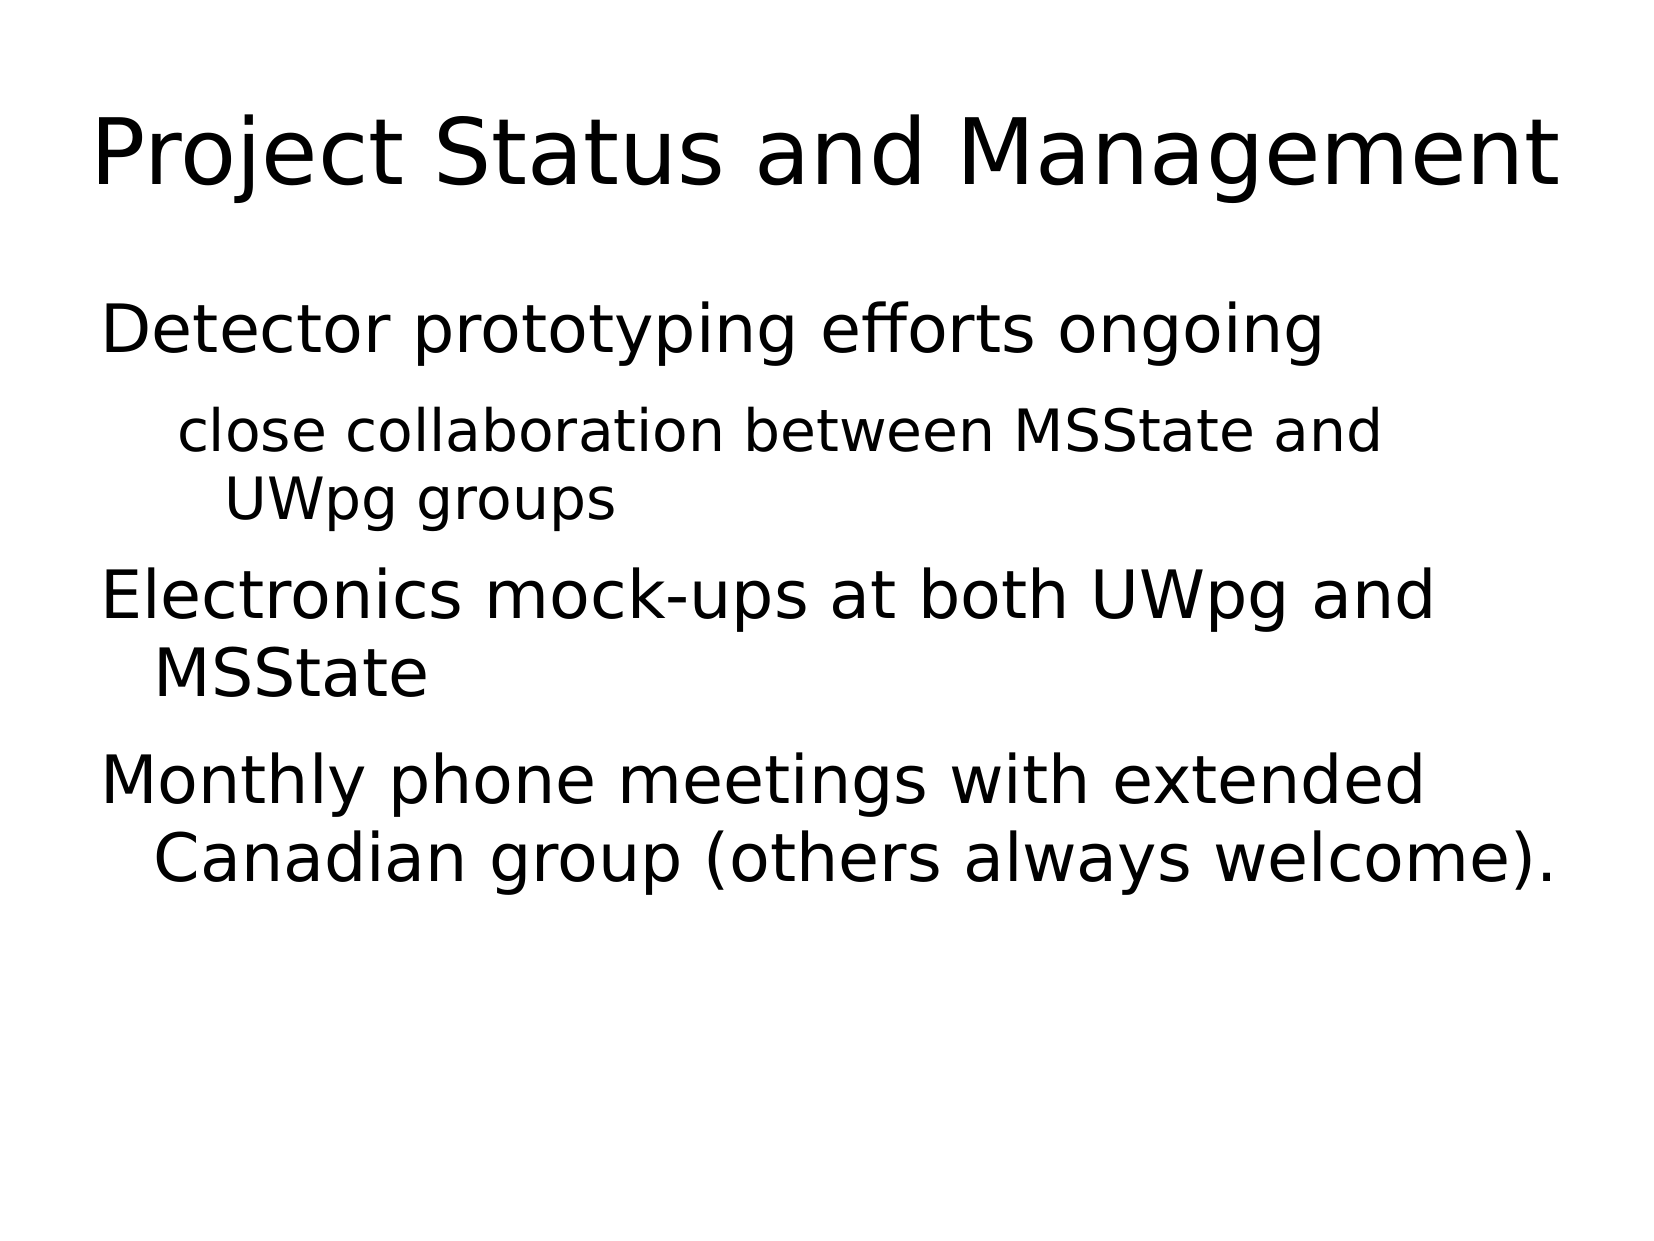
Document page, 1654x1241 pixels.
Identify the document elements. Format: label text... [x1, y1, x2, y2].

title Project Status and Management [82, 56, 1571, 250]
list Detector prototyping efforts ongoing close collaboration between MSState and UWpg groups Electronics mock-ups at both UWpg and MSState Monthly phone meetings with extended Canadian group (others always welcome). [82, 290, 1571, 1152]
